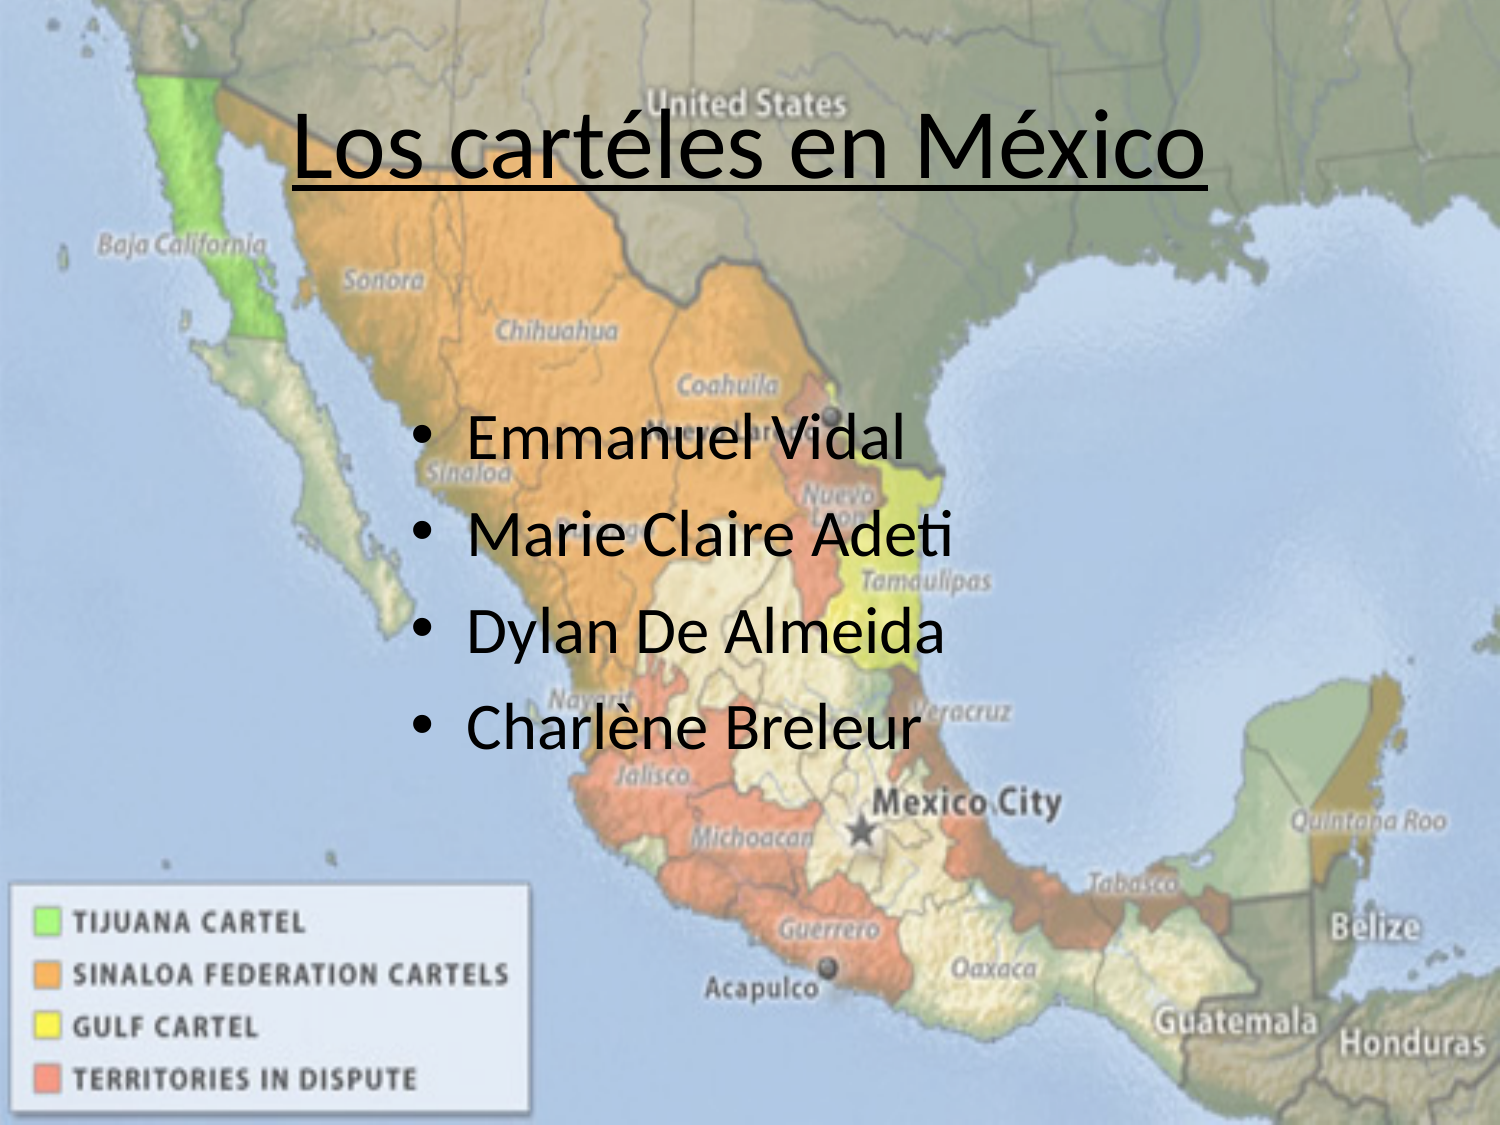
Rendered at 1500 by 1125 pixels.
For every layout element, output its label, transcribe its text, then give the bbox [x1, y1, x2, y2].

title Los cartéles en México [75, 45, 1426, 233]
list Emmanuel Vidal Marie Claire Adeti Dylan De Almeida Charlène Breleur [395, 385, 1166, 863]
